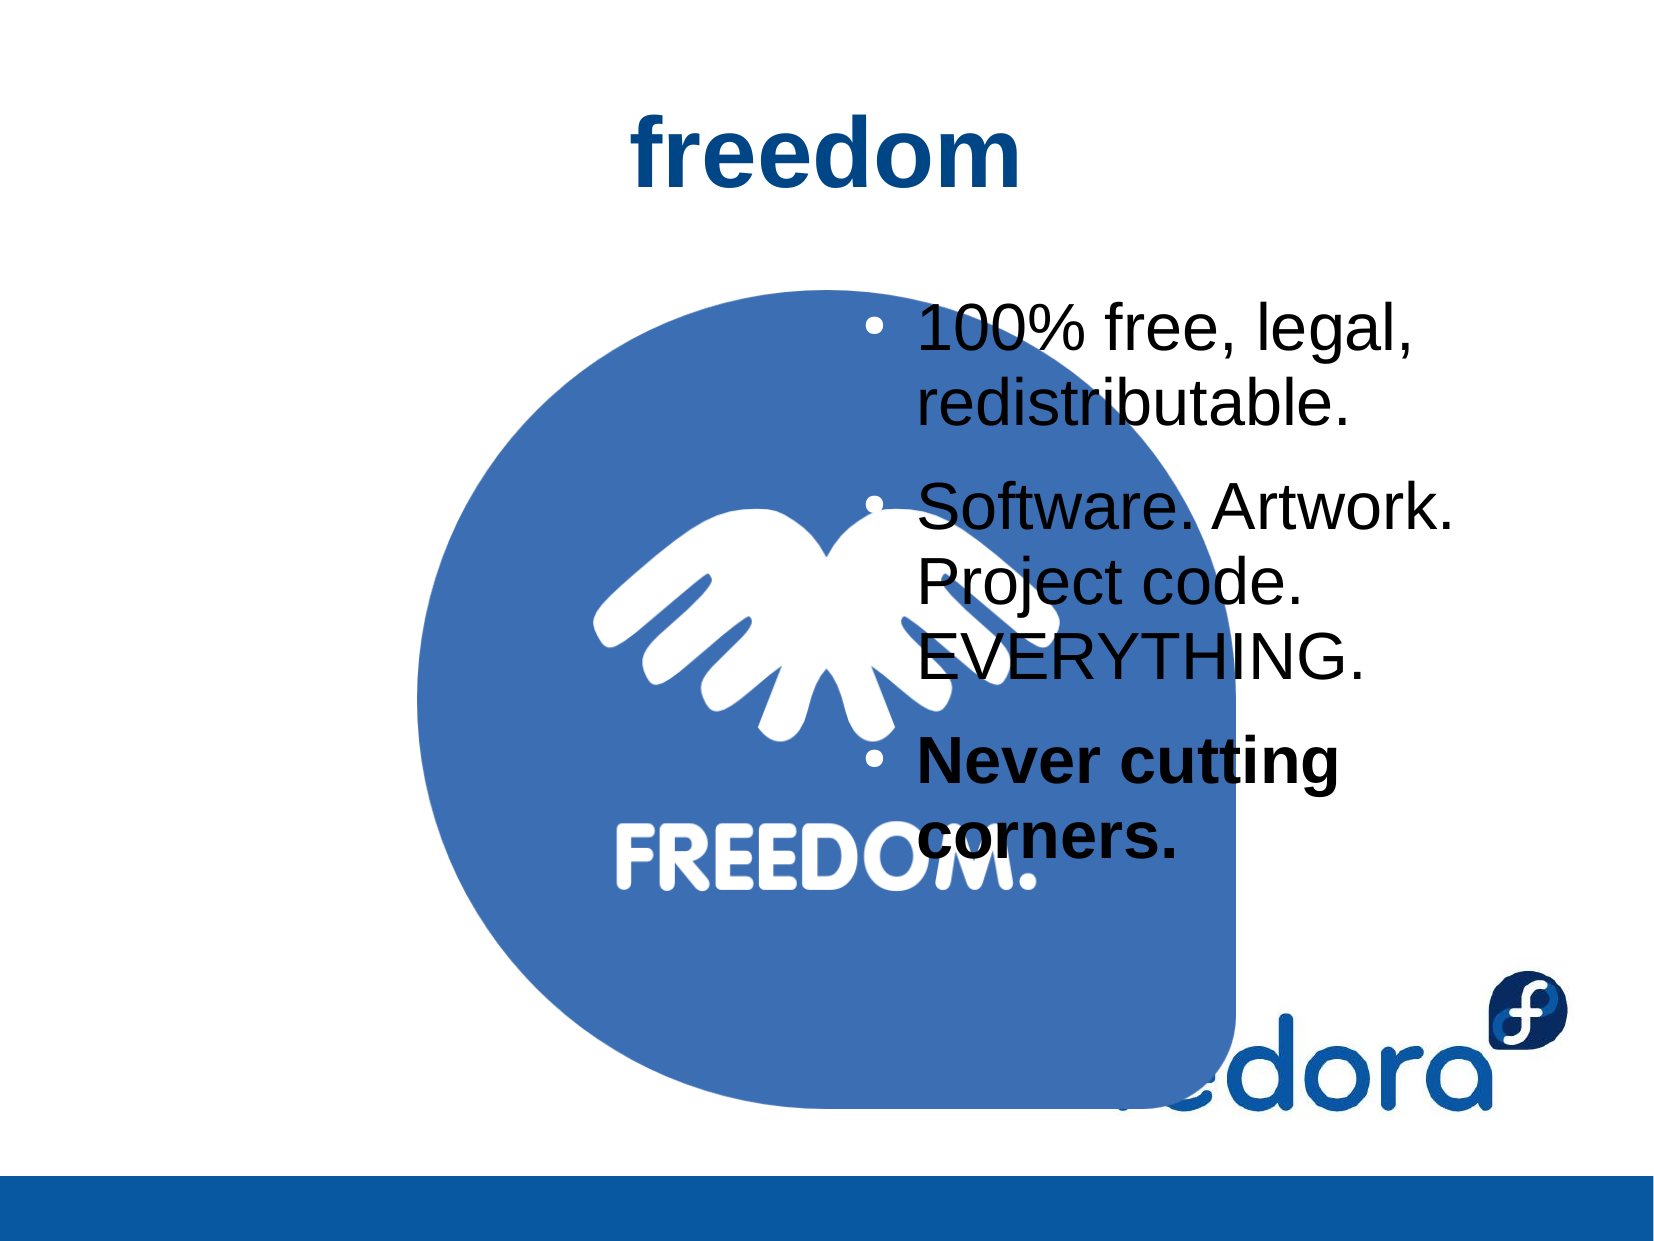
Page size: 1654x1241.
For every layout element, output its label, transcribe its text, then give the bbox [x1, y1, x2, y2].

list 100% free, legal, redistributable. Software. Artwork. Project code. EVERYTHING. Never cutting corners. [845, 290, 1572, 1094]
picture [0, 1176, 1654, 1241]
title freedom [82, 49, 1571, 257]
picture [82, 290, 1576, 1125]
